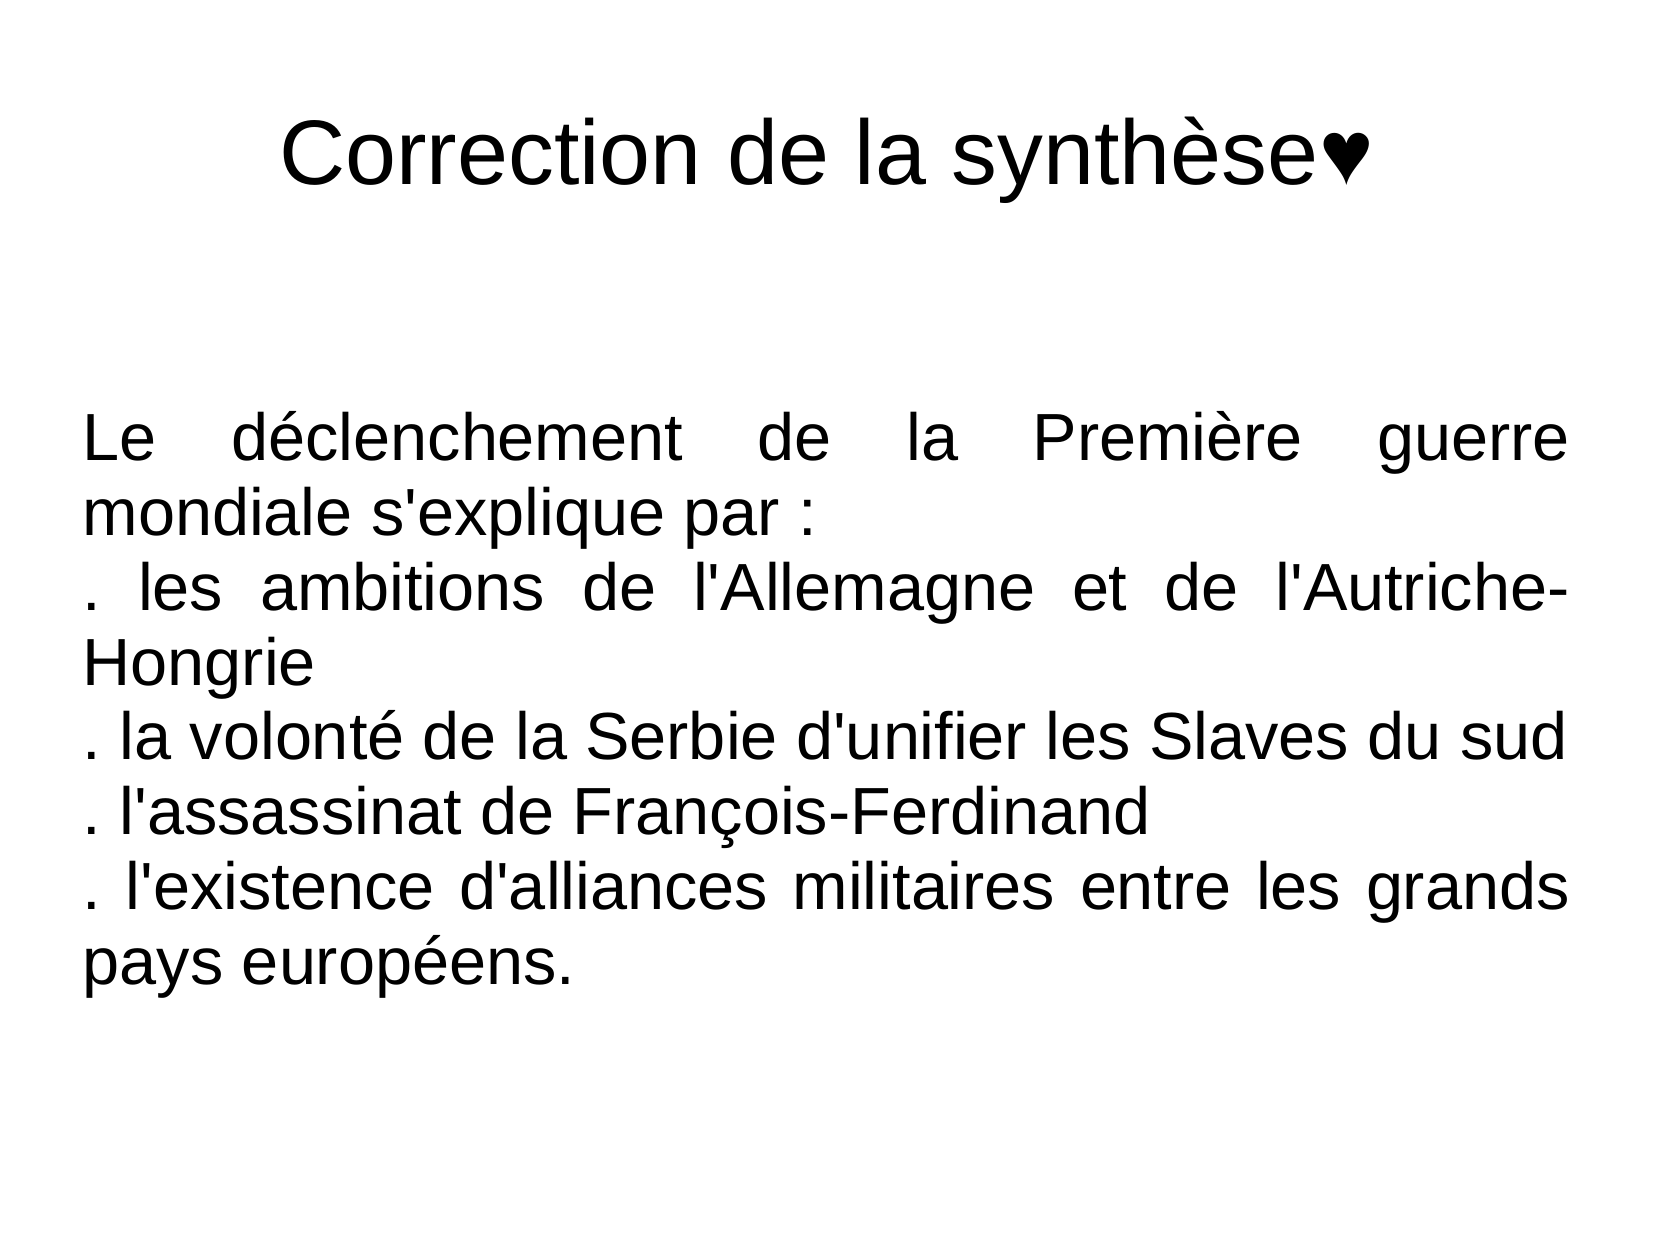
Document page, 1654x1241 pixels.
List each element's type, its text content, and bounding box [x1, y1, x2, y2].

subtitle Le déclenchement de la Première guerre mondiale s'explique par : . les ambitions de l'Allemagne et de l'Autriche-Hongrie . la volonté de la Serbie d'unifier les Slaves du sud . l'assassinat de François-Ferdinand . l'existence d'alliances militaires entre les grands pays européens. [82, 297, 1571, 1102]
title Correction de la synthèse♥ [82, 56, 1571, 250]
